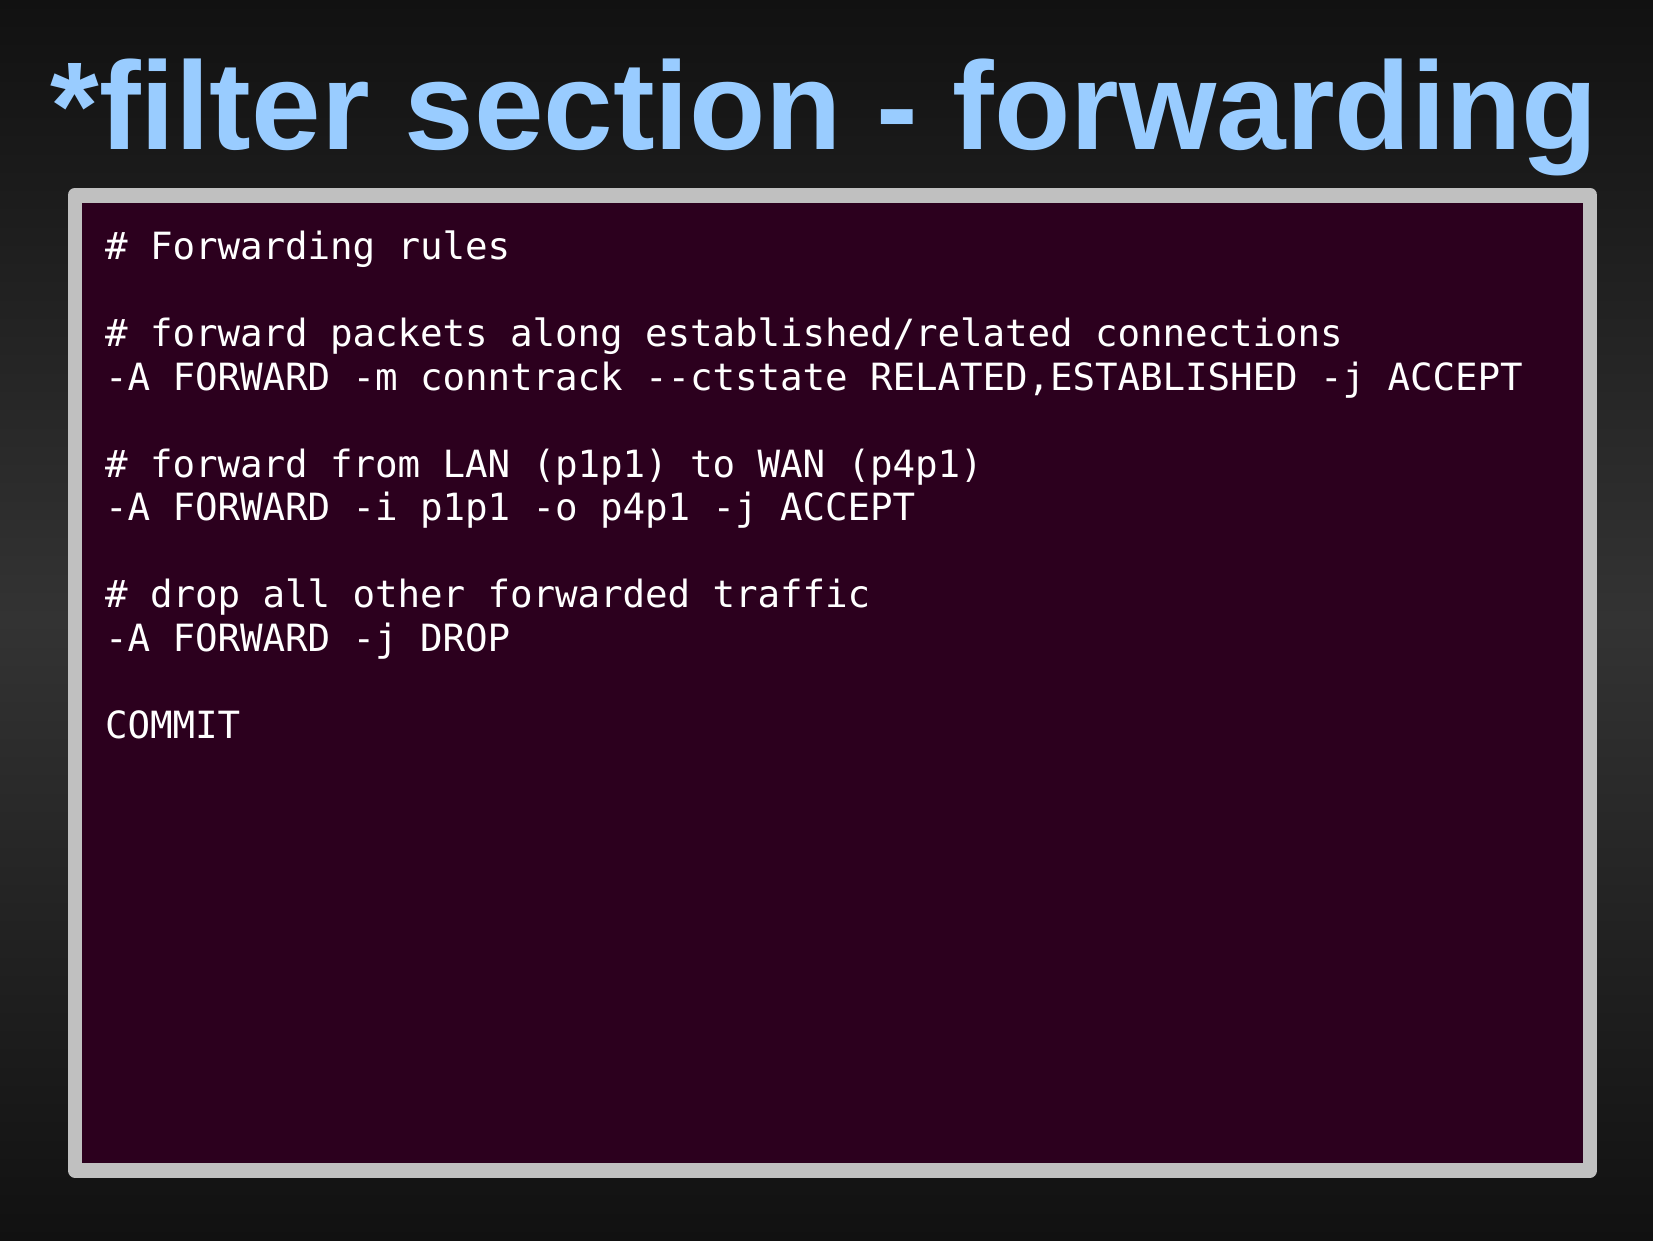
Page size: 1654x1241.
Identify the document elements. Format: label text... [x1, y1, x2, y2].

list # Forwarding rules # forward packets along established/related connections -A FORWARD -m conntrack --ctstate RELATED,ESTABLISHED -j ACCEPT # forward from LAN (p1p1) to WAN (p4p1) -A FORWARD -i p1p1 -o p4p1 -j ACCEPT # drop all other forwarded traffic -A FORWARD -j DROP COMMIT [75, 195, 1591, 1171]
title *filter section - forwarding [0, 2, 1651, 211]
